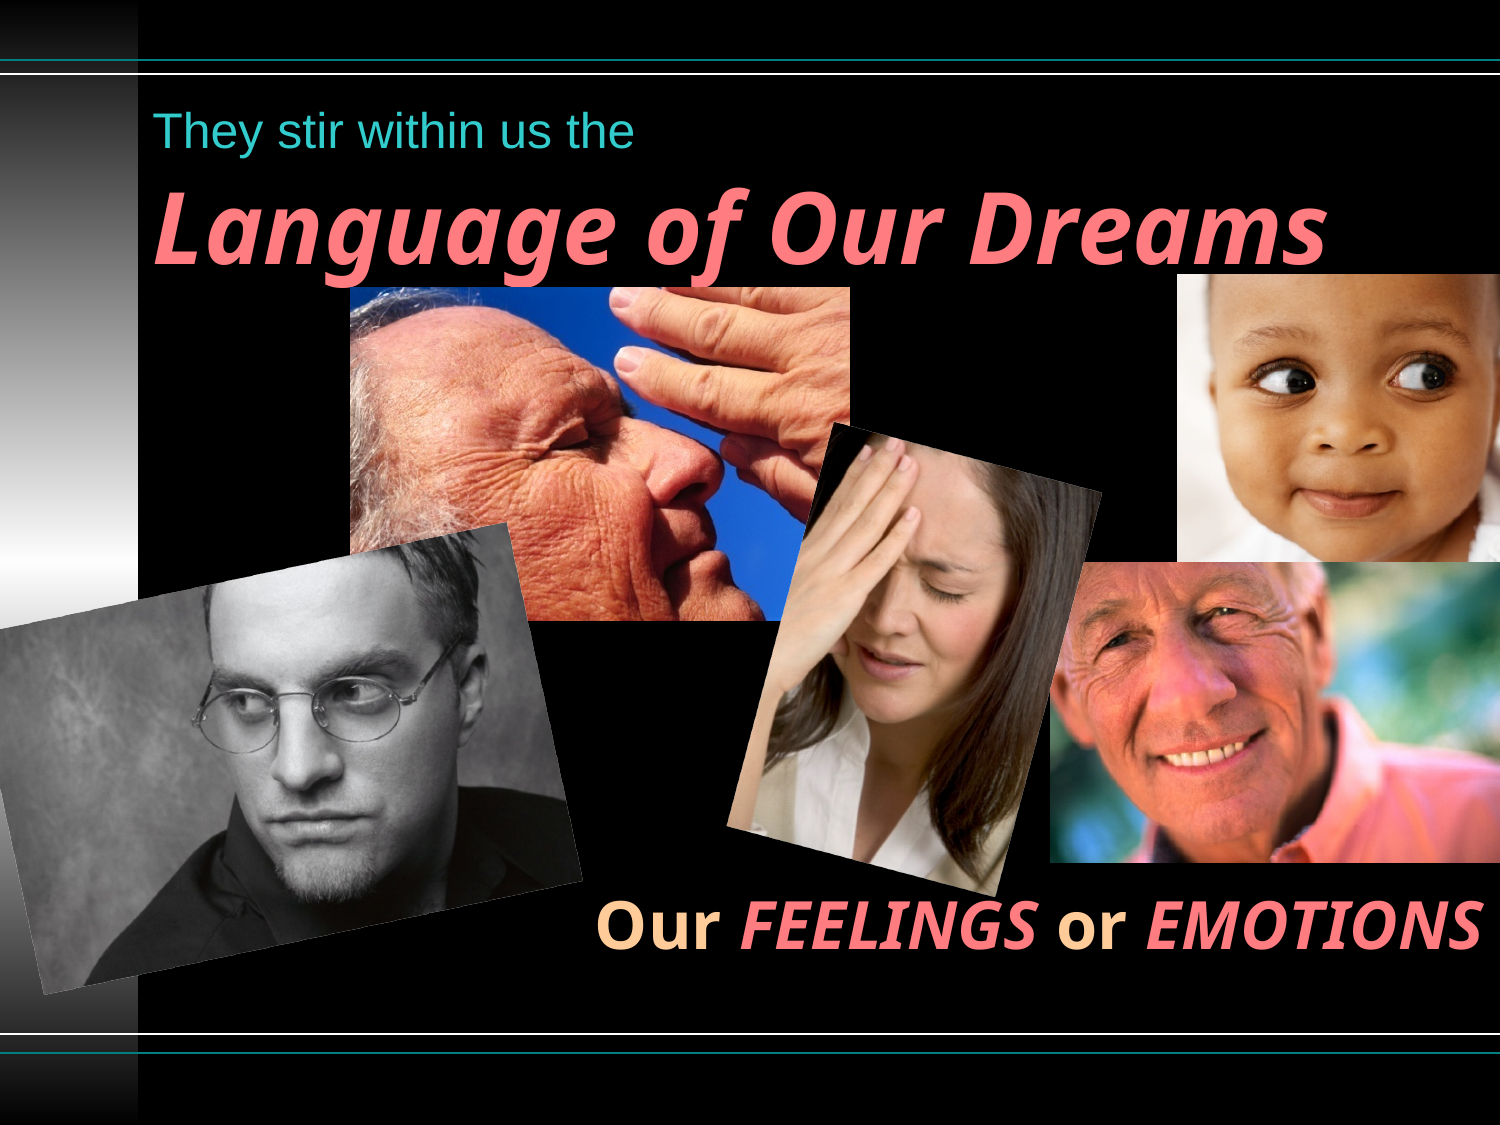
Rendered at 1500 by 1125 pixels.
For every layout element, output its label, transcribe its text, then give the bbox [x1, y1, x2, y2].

picture [0, 274, 1500, 995]
list Our FEELINGS or EMOTIONS [450, 875, 1500, 1000]
title They stir within us the Language of Our Dreams [137, 49, 1413, 300]
